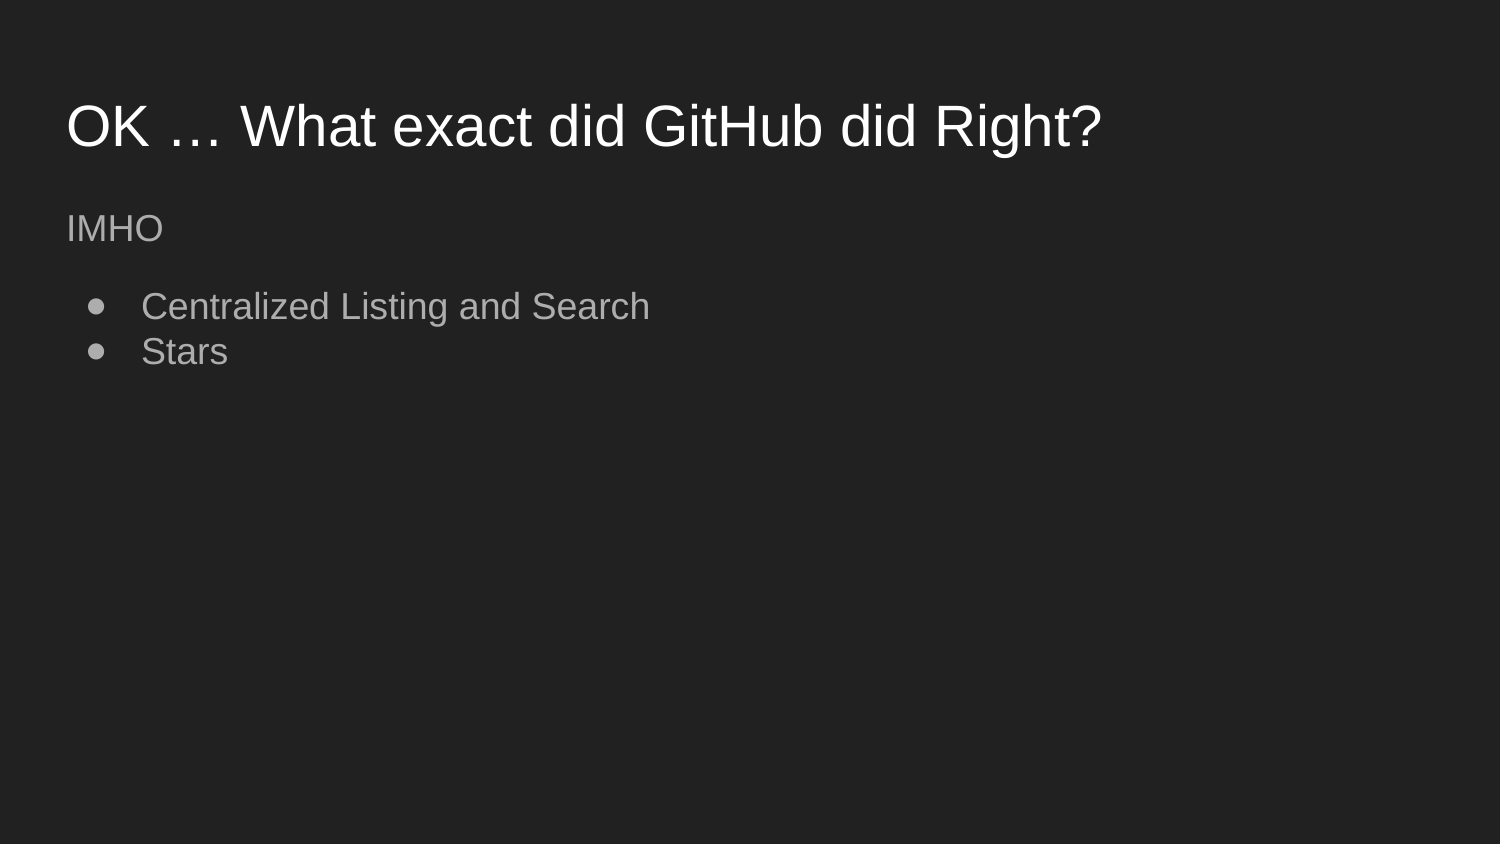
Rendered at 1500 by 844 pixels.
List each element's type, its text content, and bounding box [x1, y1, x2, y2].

title OK … What exact did GitHub did Right? [51, 72, 1449, 167]
list IMHO Centralized Listing and Search Stars [51, 189, 1449, 750]
